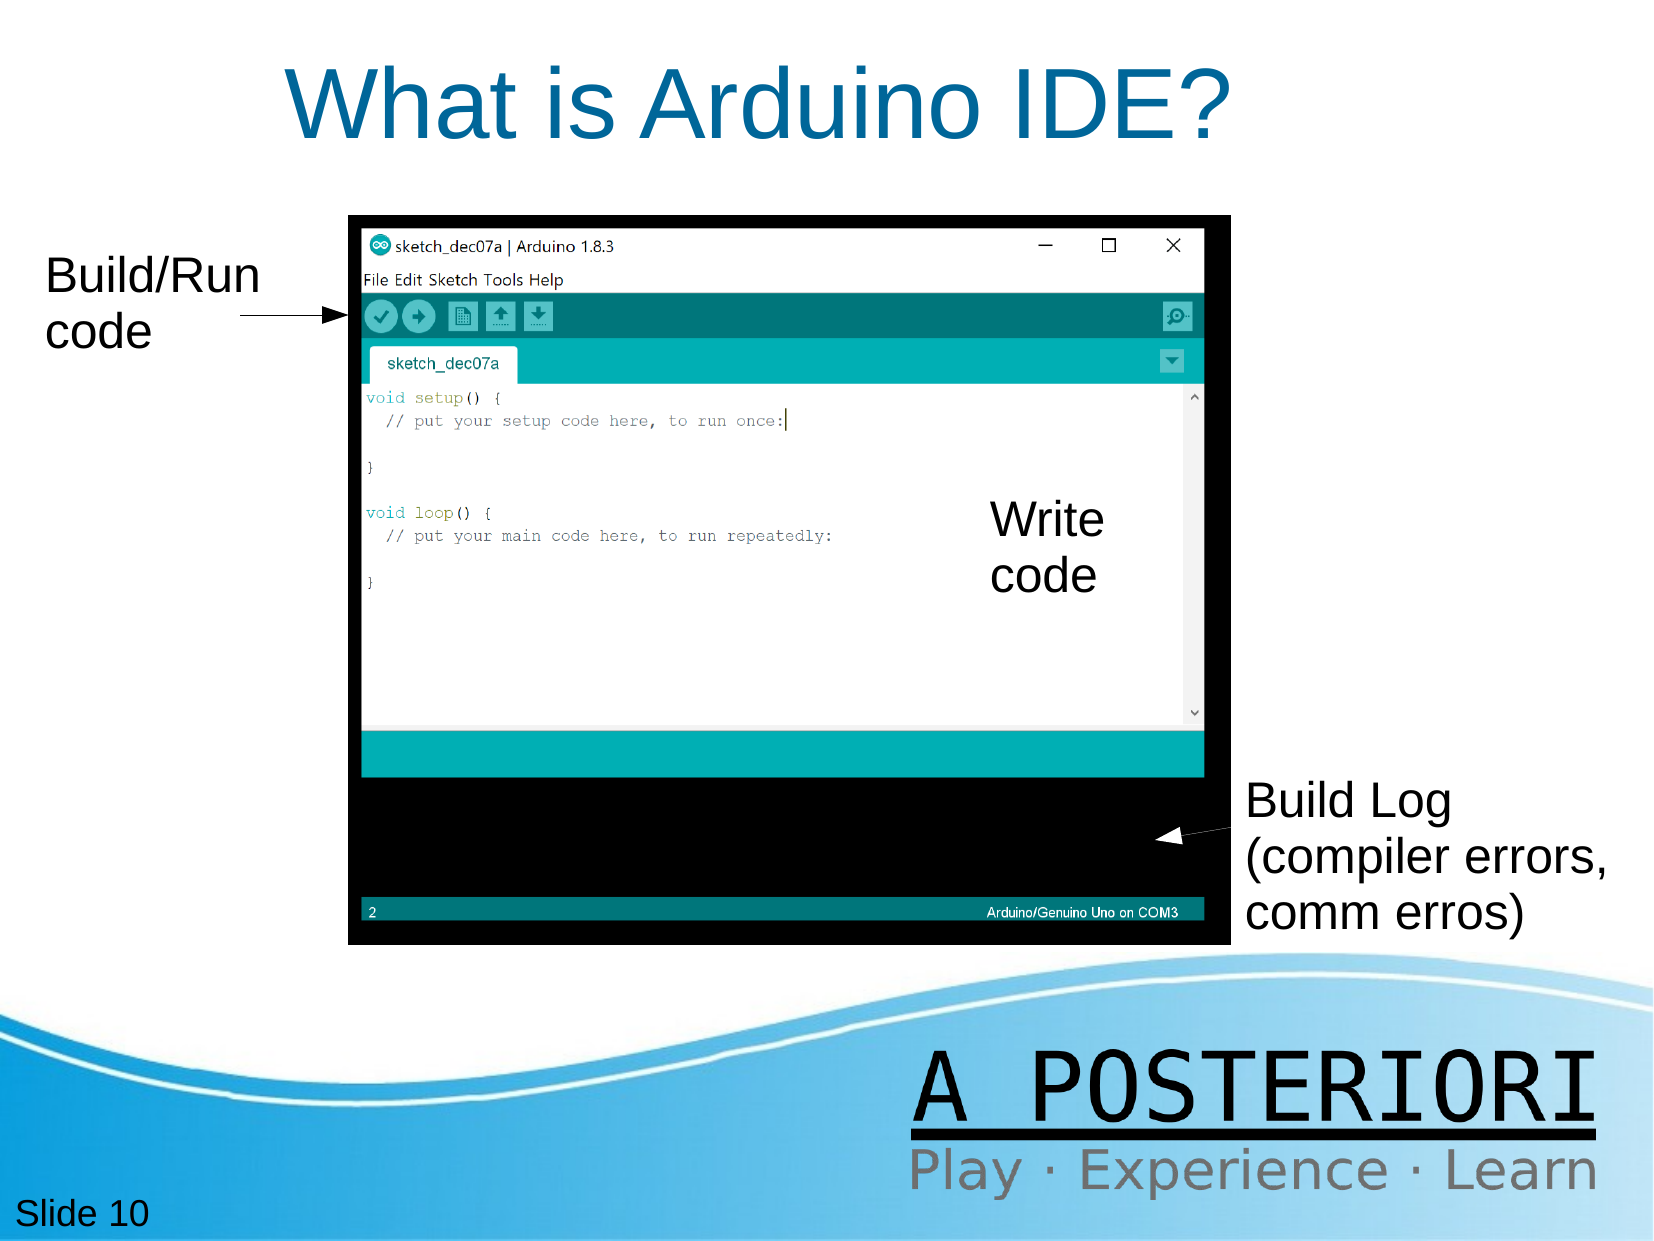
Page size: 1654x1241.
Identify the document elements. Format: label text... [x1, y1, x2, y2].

text_box Write code [975, 483, 1231, 610]
title What is Arduino IDE? [15, 38, 1504, 171]
picture [0, 952, 1654, 1241]
text_box Build Log (compiler errors, comm erros) [1230, 765, 1636, 948]
picture [348, 215, 1231, 946]
text_box Build/Run code [30, 240, 316, 367]
